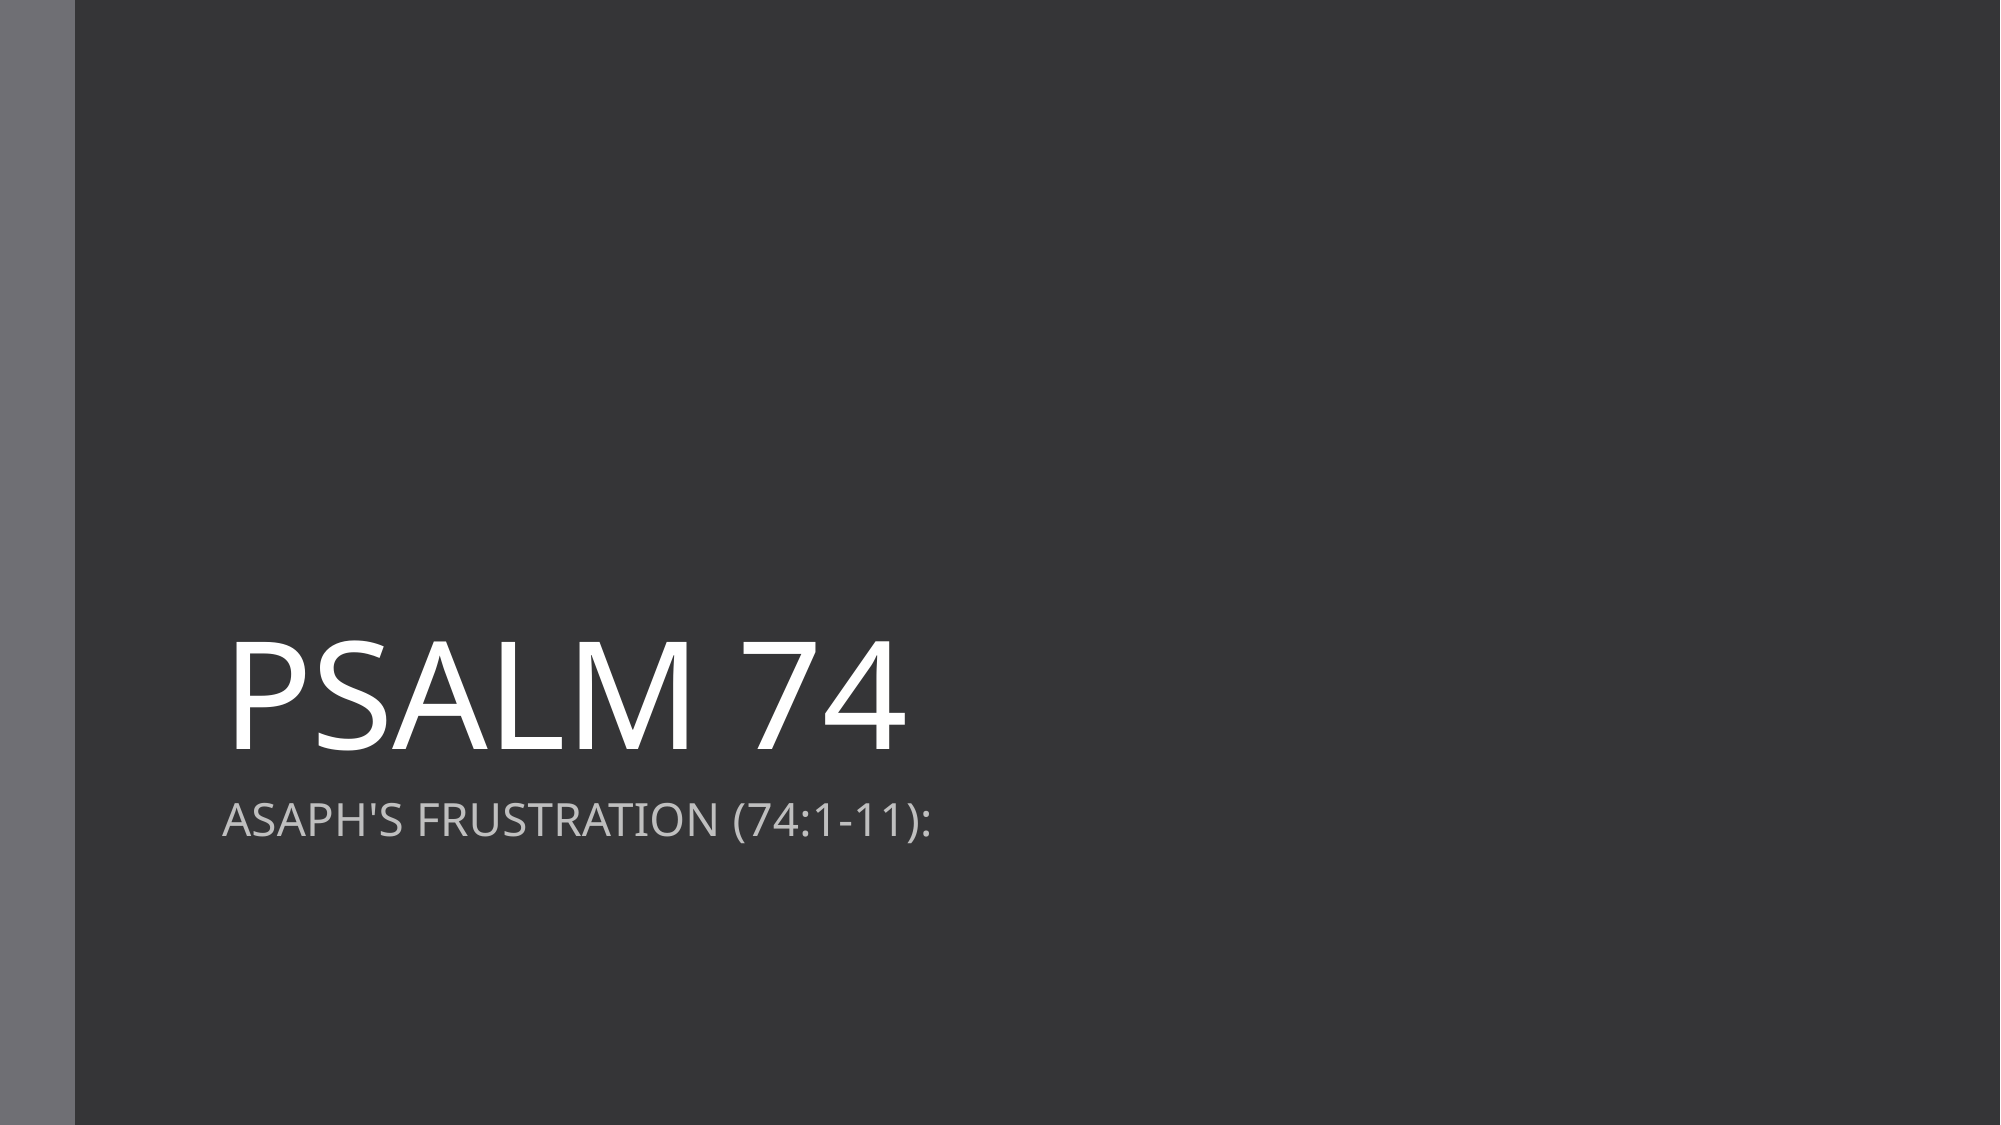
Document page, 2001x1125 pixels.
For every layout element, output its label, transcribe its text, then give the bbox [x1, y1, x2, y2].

subtitle ASAPH'S FRUSTRATION (74:1-11): [206, 787, 1752, 1066]
title PSALM 74 [206, 124, 1752, 787]
